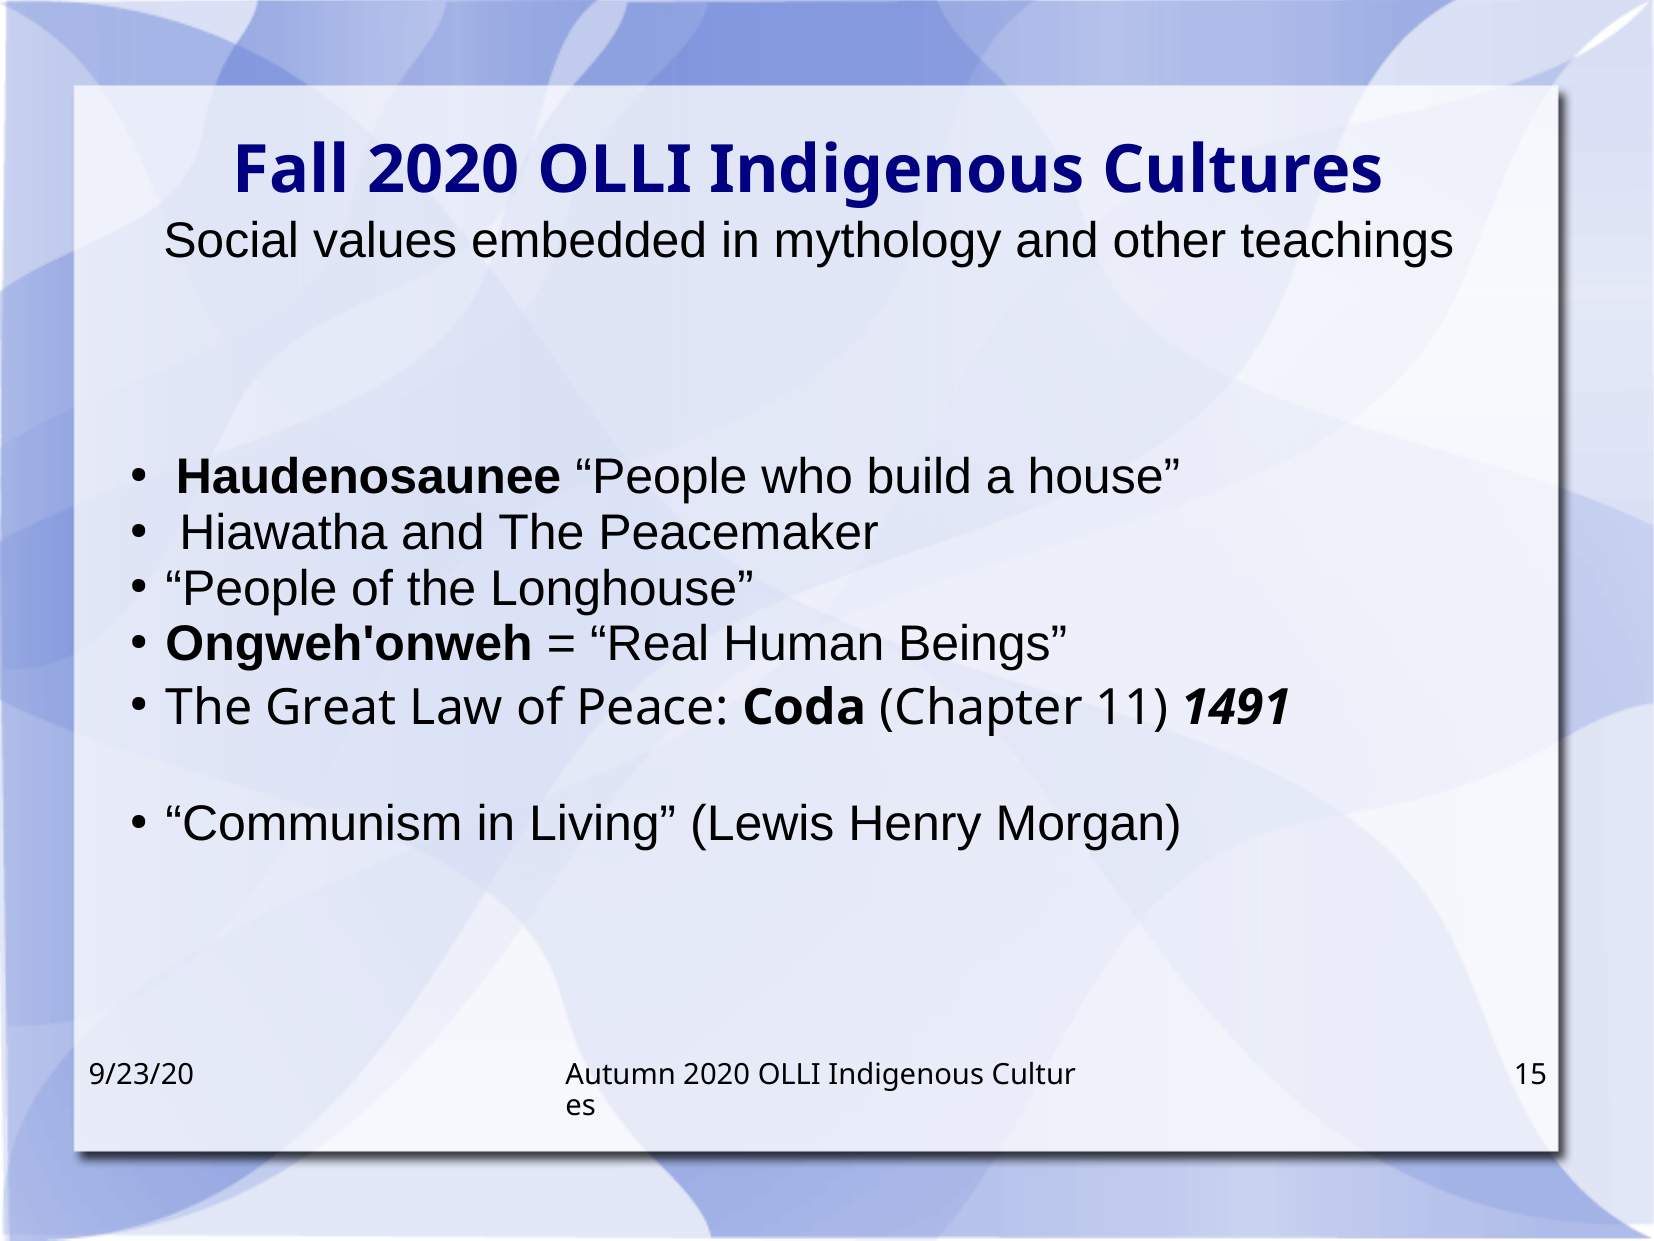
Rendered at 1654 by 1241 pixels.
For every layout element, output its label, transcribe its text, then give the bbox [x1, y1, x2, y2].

subtitle Haudenosaunee “People who build a house” Hiawatha and The Peacemaker “People of the Longhouse” Ongweh'onweh = “Real Human Beings” The Great Law of Peace: Coda (Chapter 11) 1491 “Communism in Living” (Lewis Henry Morgan) [129, 324, 1489, 975]
title Fall 2020 OLLI Indigenous Cultures Social values embedded in mythology and other teachings [82, 90, 1536, 298]
picture [0, 0, 1654, 1241]
